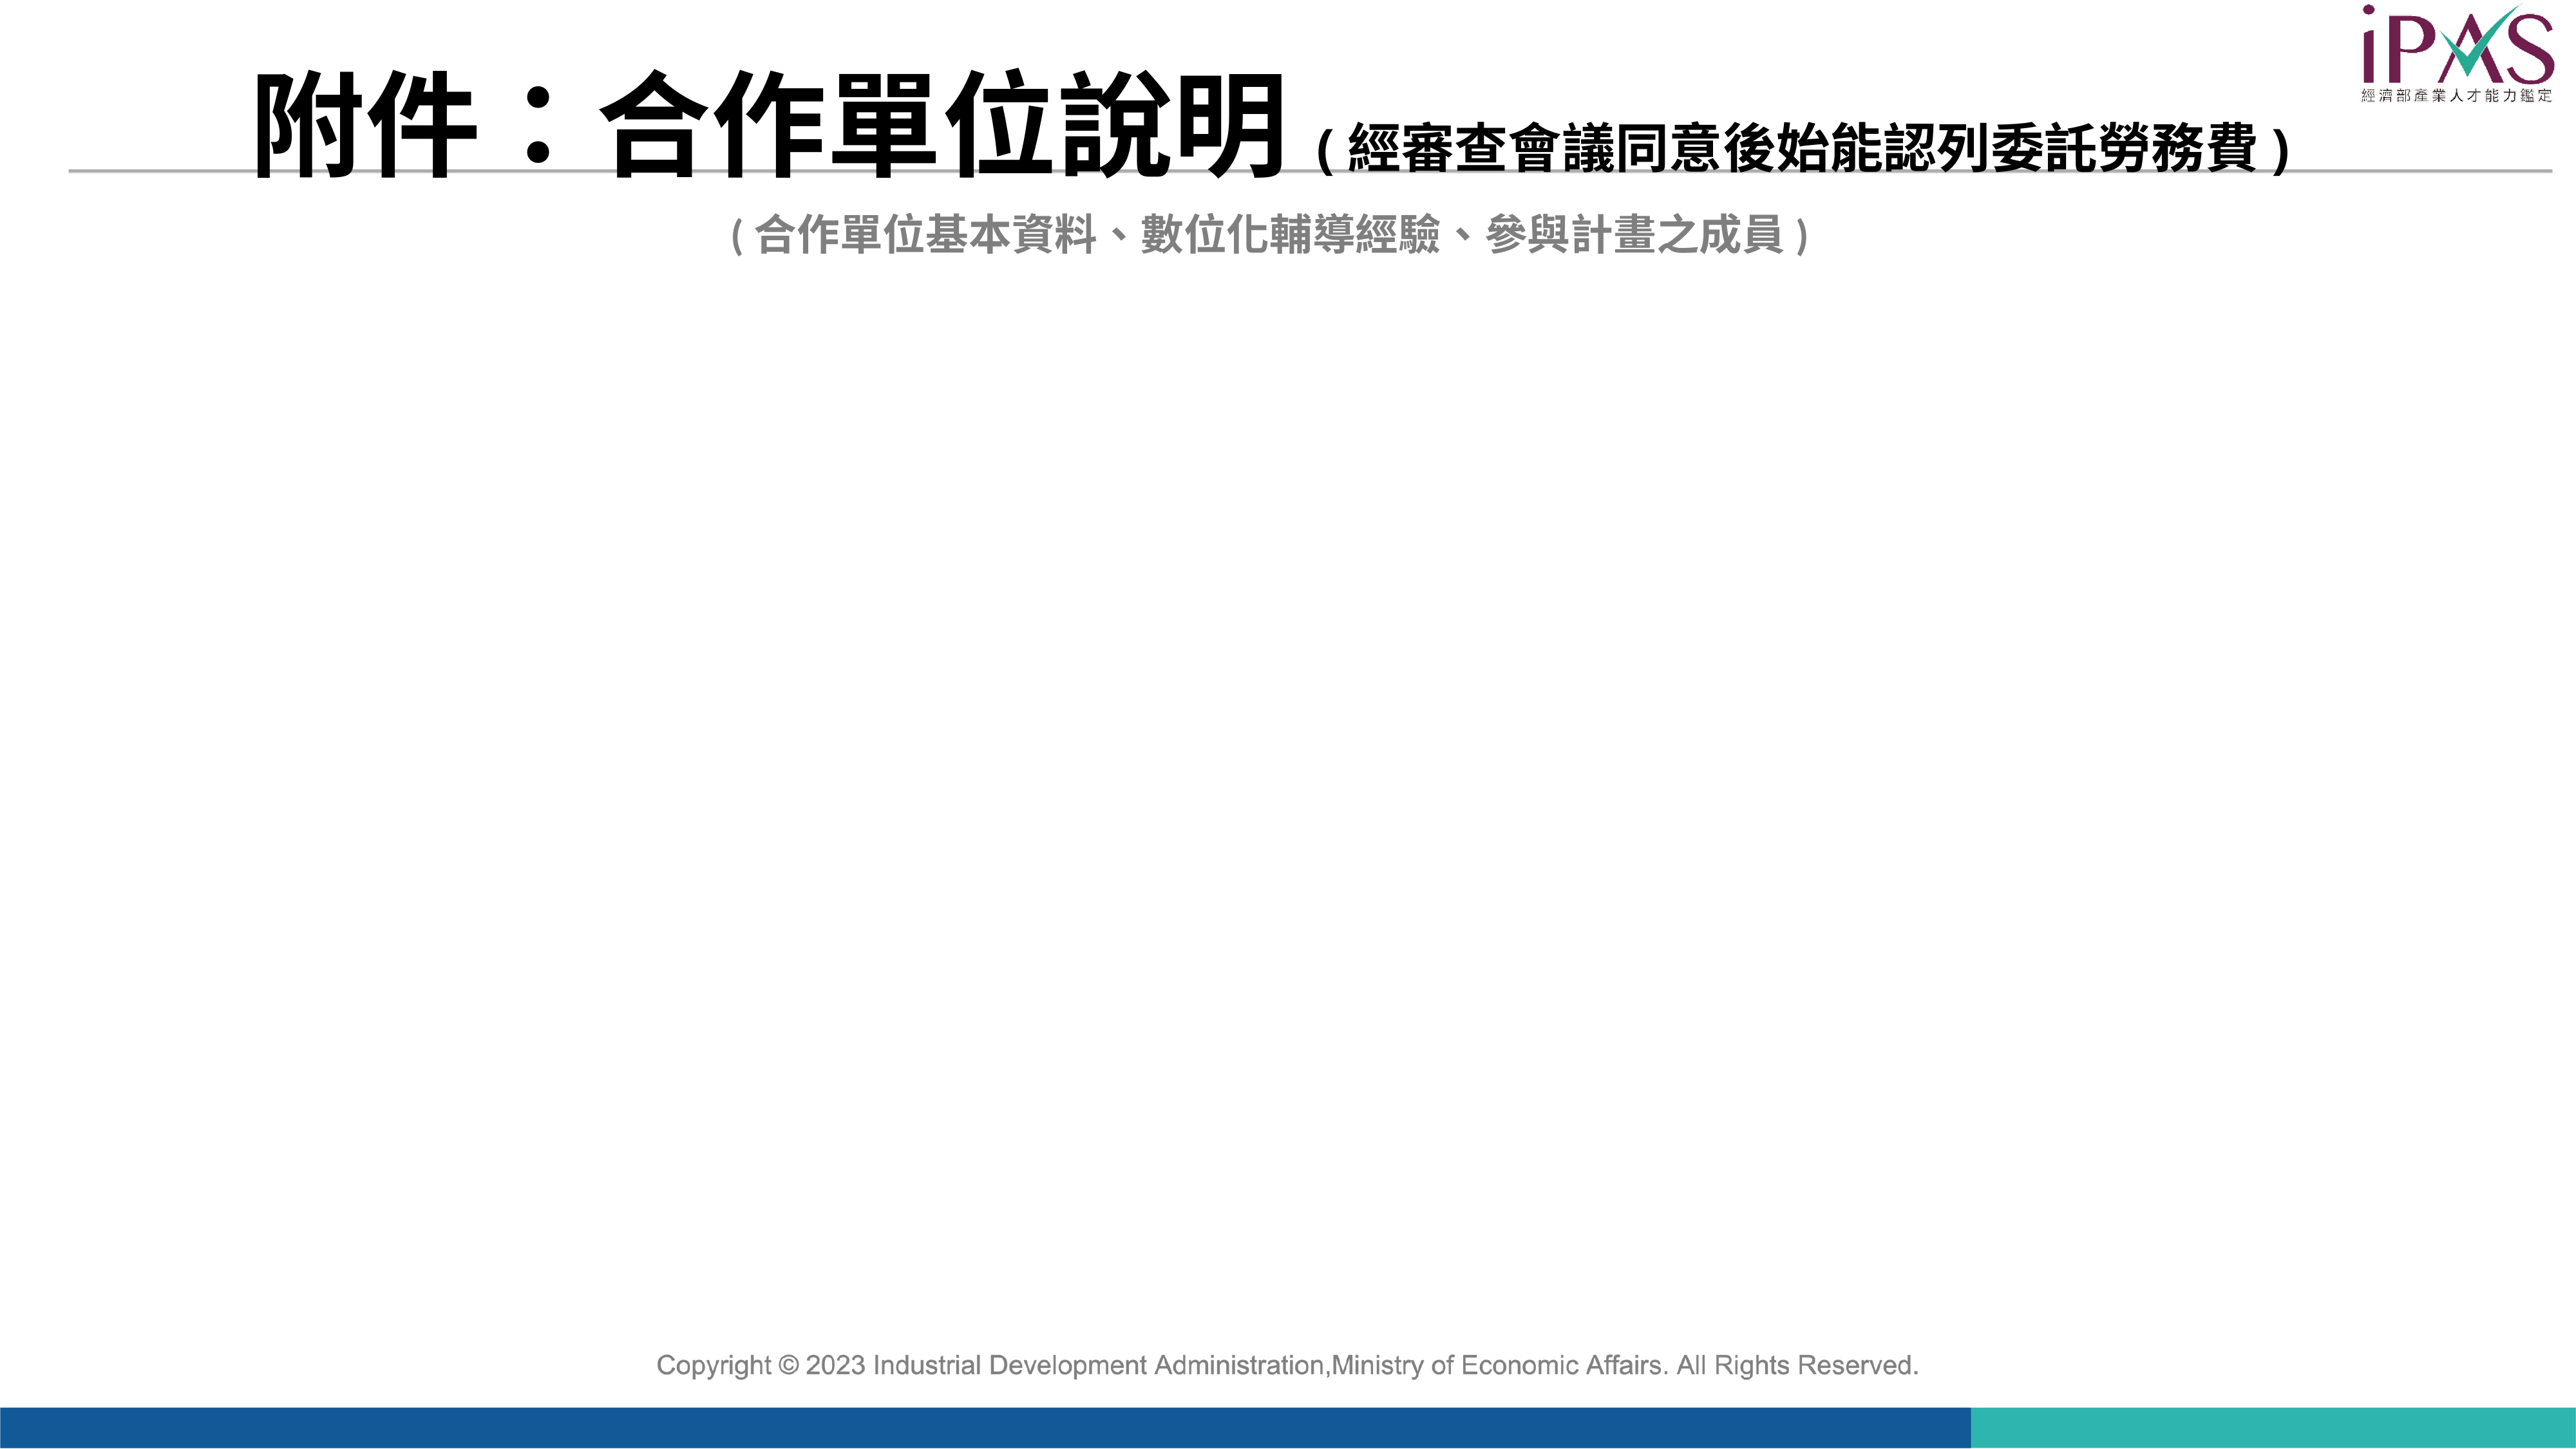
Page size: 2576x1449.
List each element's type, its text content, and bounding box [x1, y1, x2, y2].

text_box 附件：合作單位說明(經審查會議同意後始能認列委託勞務費) [223, 47, 2316, 151]
text_box (合作單位基本資料、數位化輔導經驗、參與計畫之成員) [721, 194, 1819, 263]
